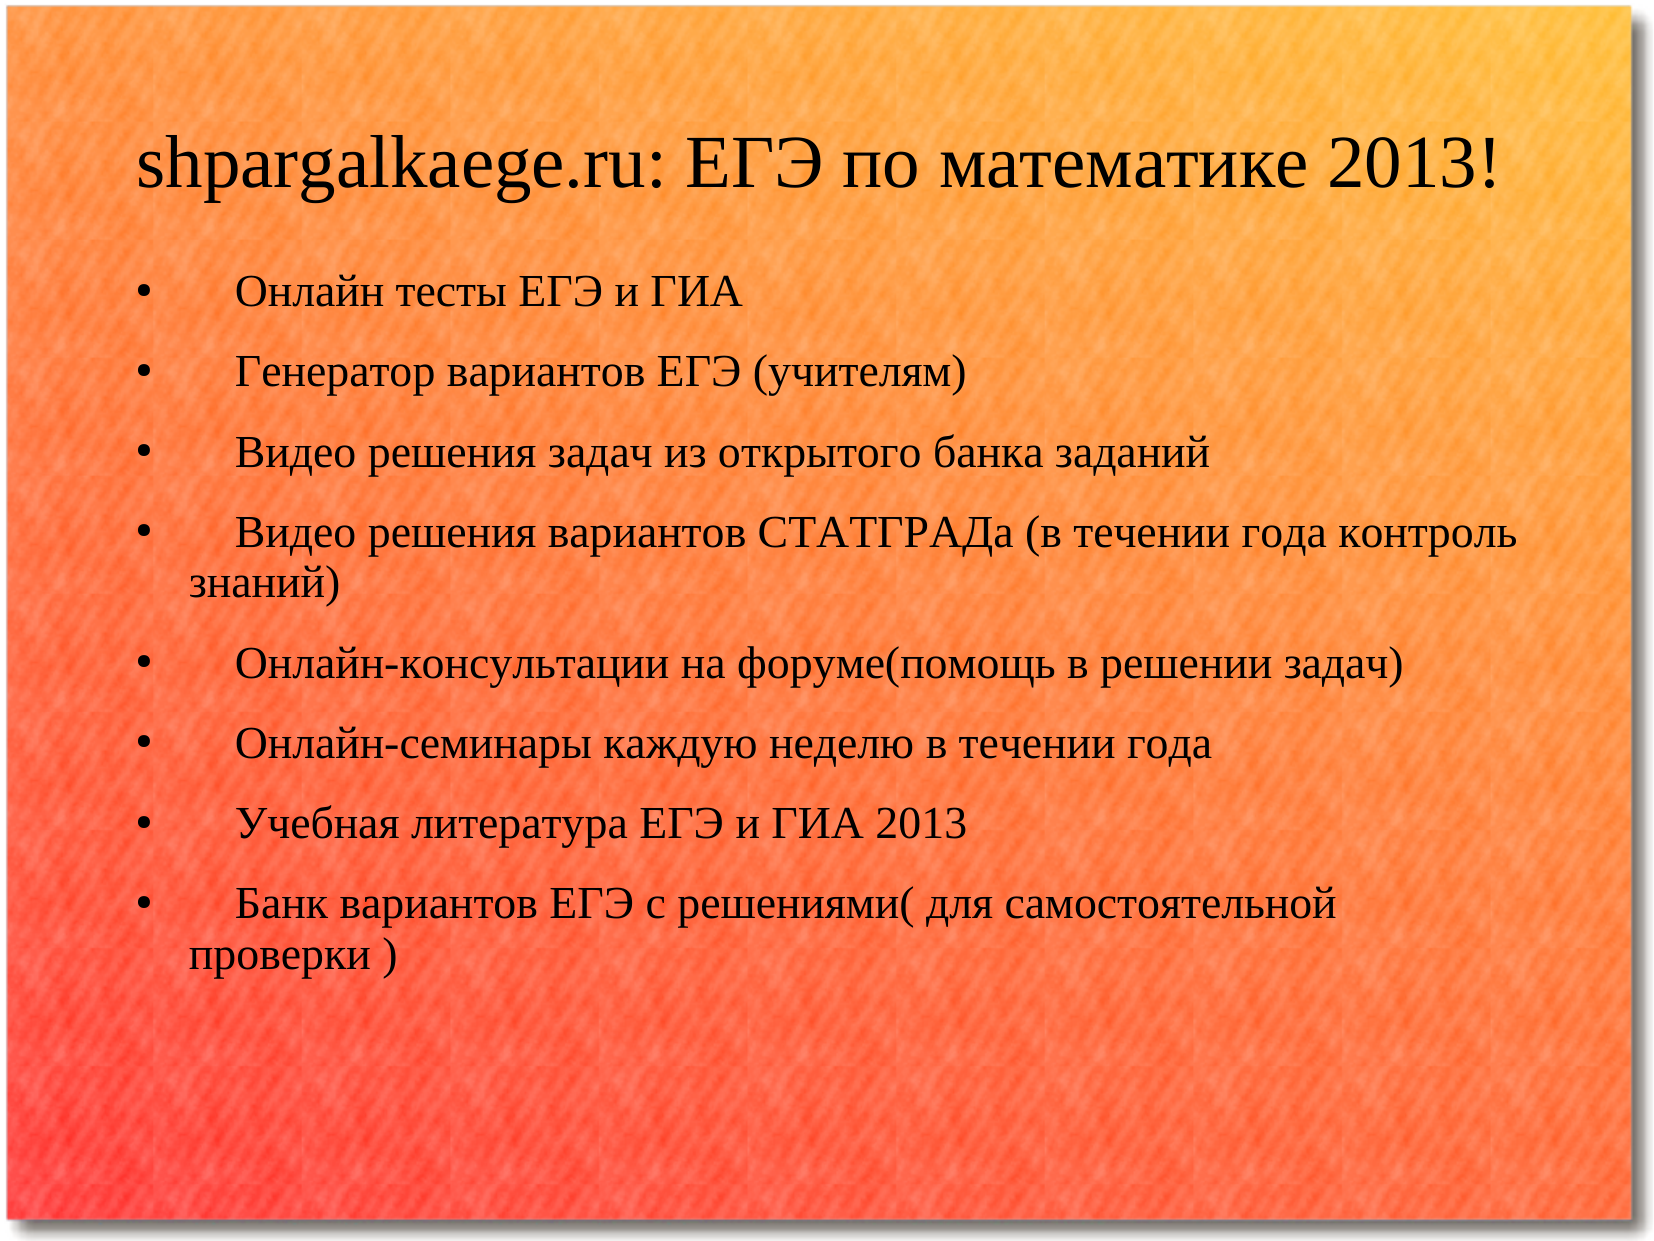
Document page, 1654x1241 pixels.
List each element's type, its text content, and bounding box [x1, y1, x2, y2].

list Онлайн тесты ЕГЭ и ГИА Генератор вариантов ЕГЭ (учителям) Видео решения задач из открытого банка заданий Видео решения вариантов СТАТГРАДа (в течении года контроль знаний) Онлайн-консультации на форуме(помощь в решении задач) Онлайн-семинары каждую неделю в течении года Учебная литература ЕГЭ и ГИА 2013 Банк вариантов ЕГЭ с решениями( для самостоятельной проверки ) [118, 265, 1531, 1087]
title shpargalkaege.ru: ЕГЭ по математике 2013! [123, 59, 1536, 267]
picture [0, 0, 1654, 1241]
